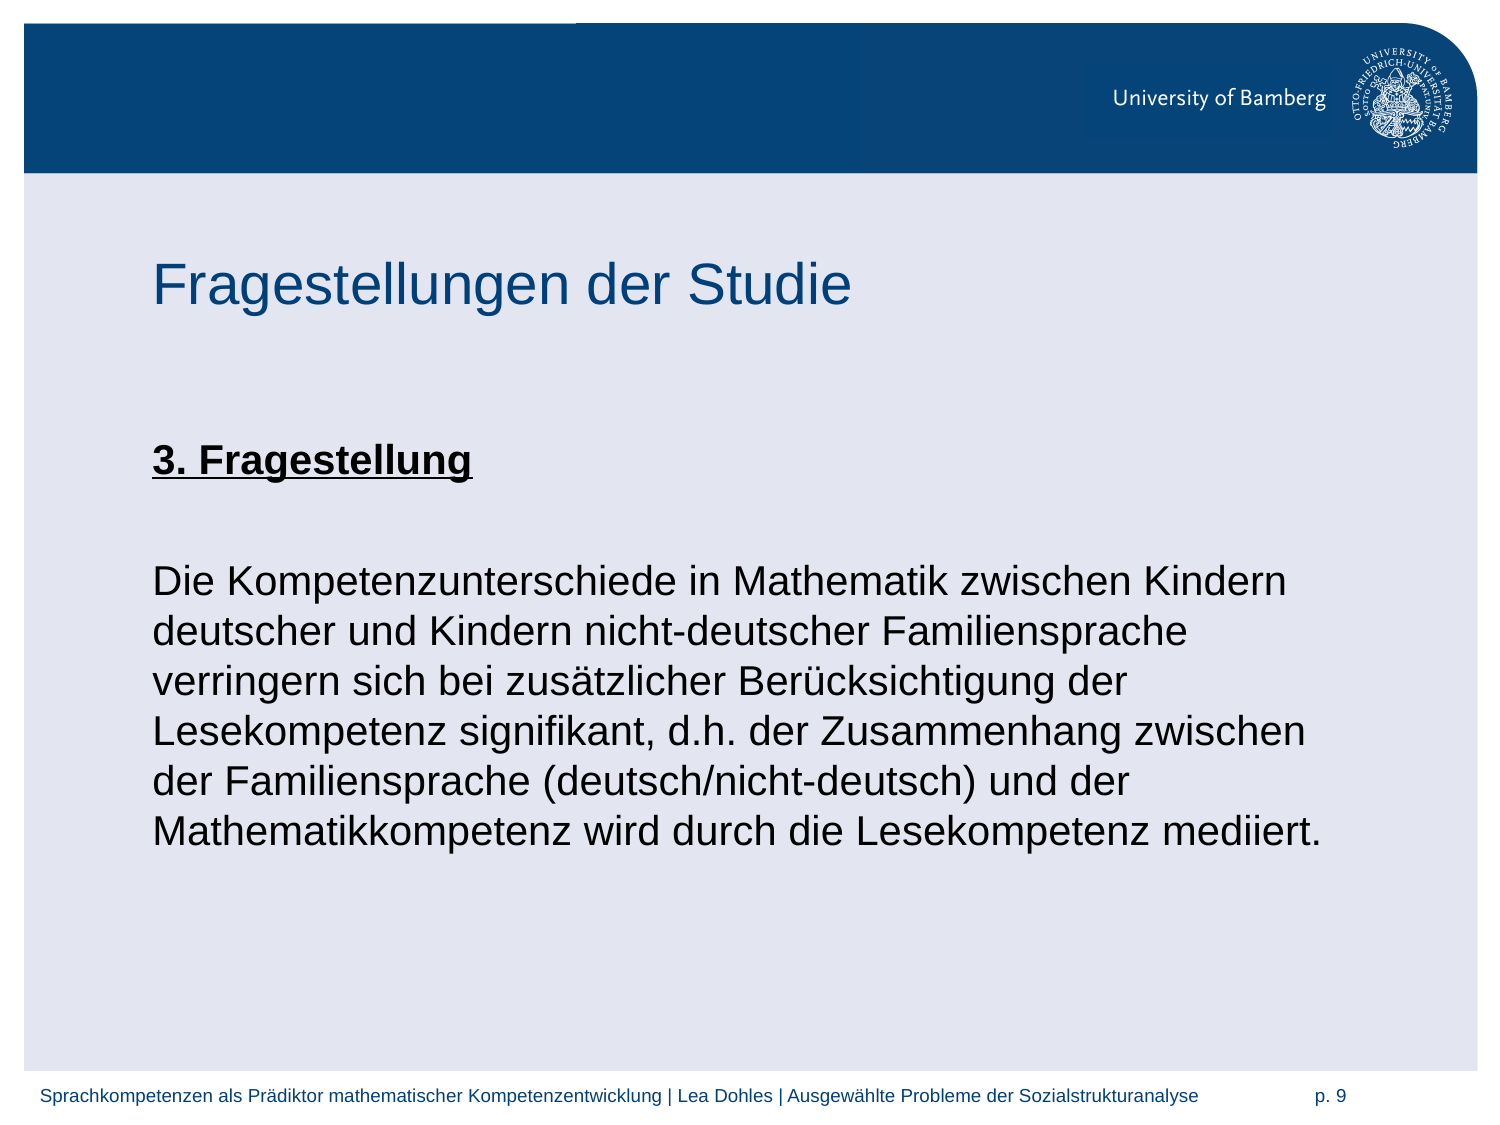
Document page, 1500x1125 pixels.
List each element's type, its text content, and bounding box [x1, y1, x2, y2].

title Fragestellungen der Studie [137, 187, 1363, 376]
list 3. Fragestellung Die Kompetenzunterschiede in Mathematik zwischen Kindern deutscher und Kindern nicht-deutscher Familiensprache verringern sich bei zusätzlicher Berücksichtigung der Lesekompetenz signifikant, d.h. der Zusammenhang zwischen der Familiensprache (deutsch/nicht-deutsch) und der Mathematikkompetenz wird durch die Lesekompetenz mediiert. [137, 425, 1363, 1008]
